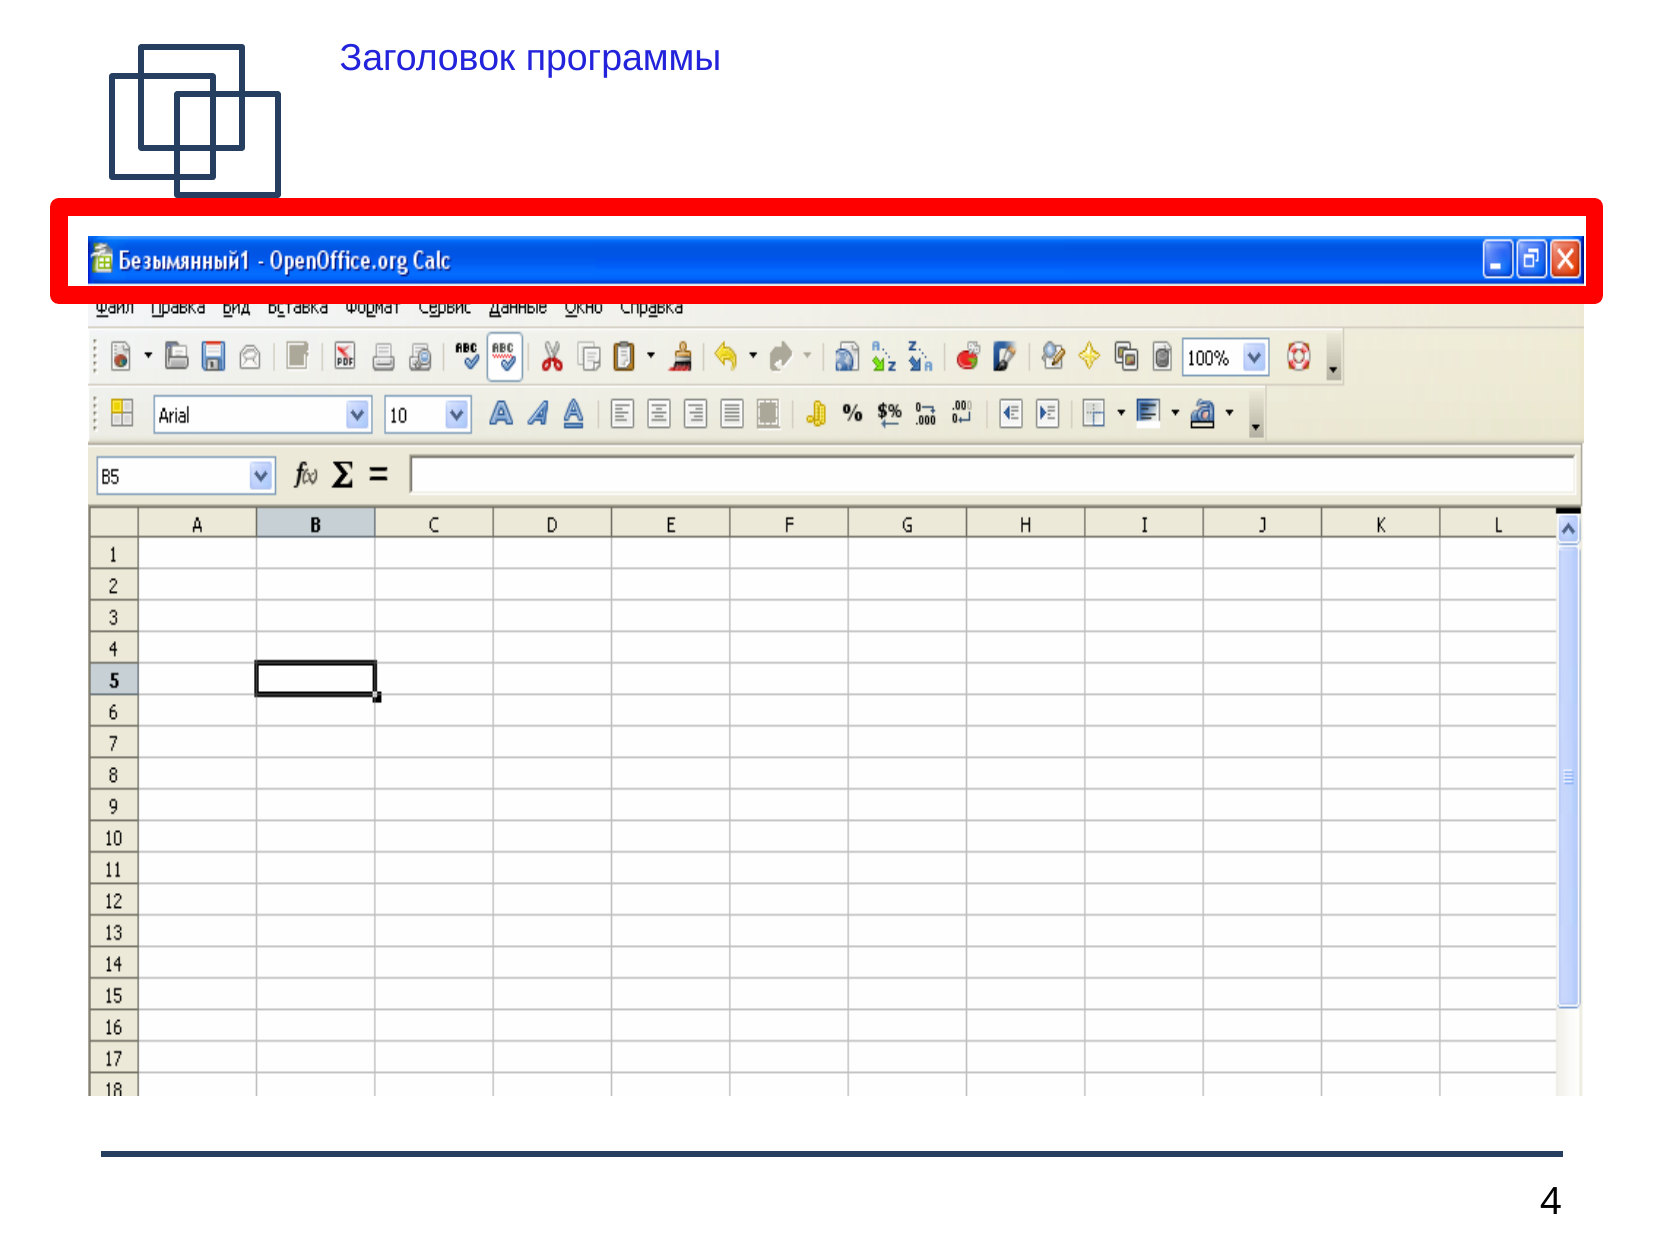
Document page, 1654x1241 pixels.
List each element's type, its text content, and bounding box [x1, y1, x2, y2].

picture [88, 236, 1584, 286]
text_box Заголовок программы [324, 29, 1595, 147]
picture [88, 304, 1584, 1096]
